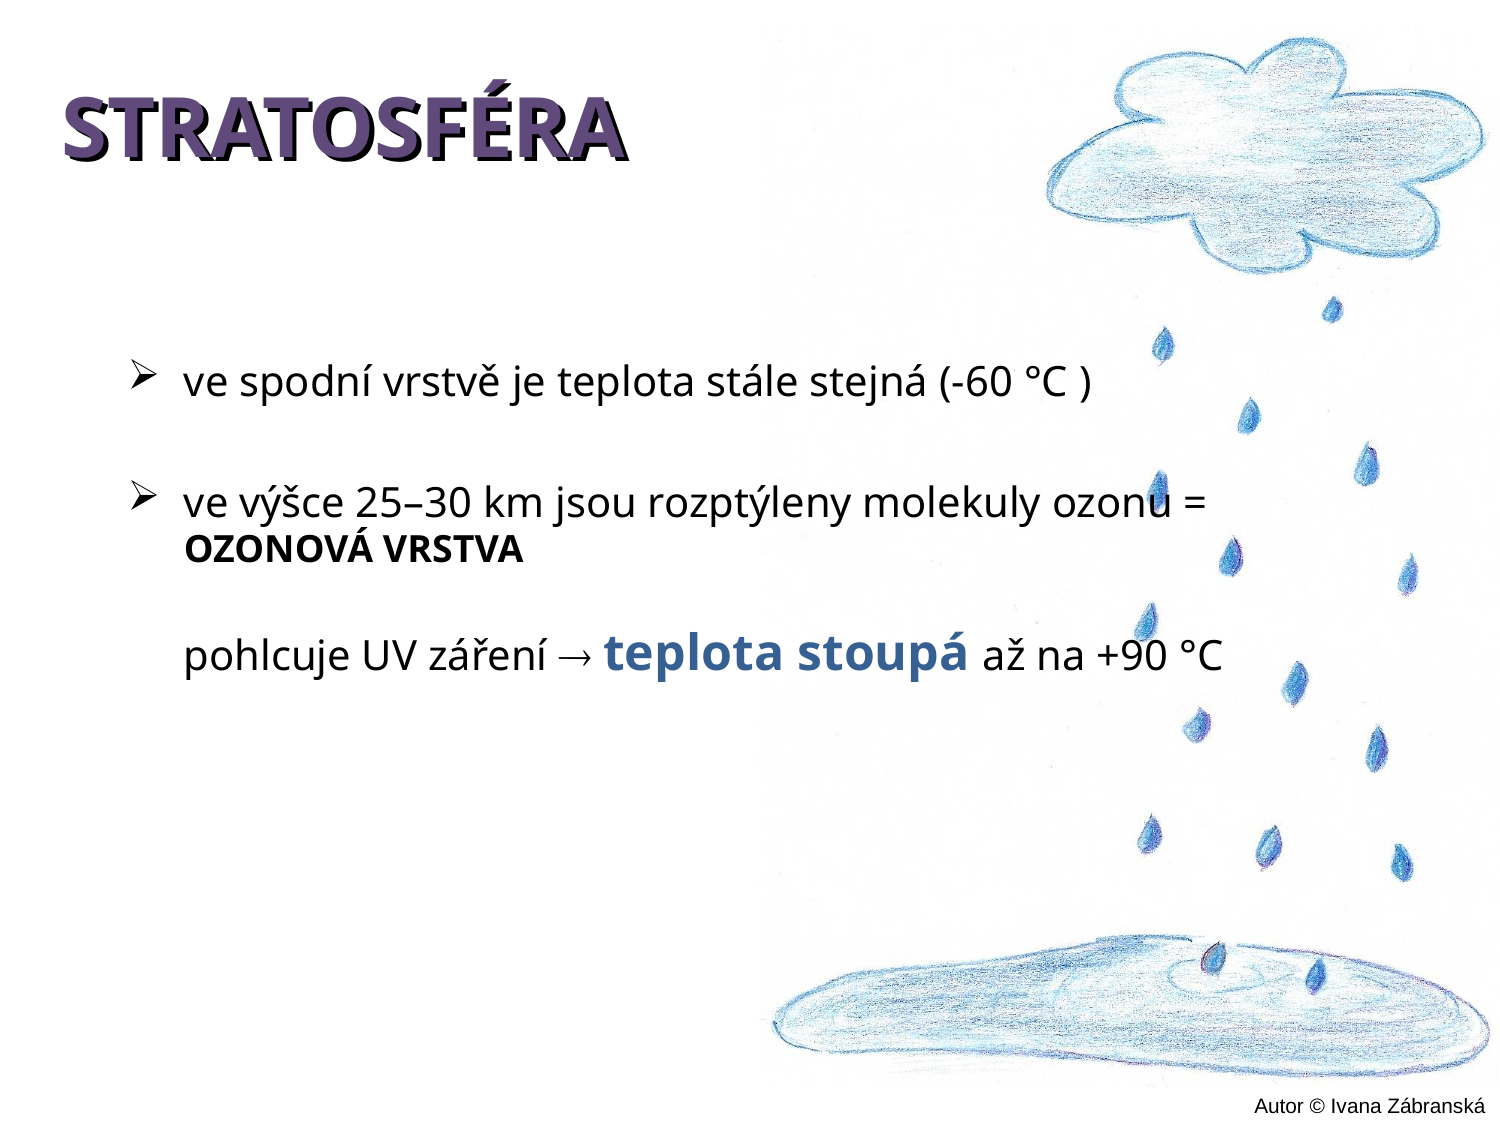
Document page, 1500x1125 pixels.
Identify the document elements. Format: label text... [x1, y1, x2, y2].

title STRATOSFÉRA [46, 46, 1454, 202]
picture [759, 23, 1500, 1088]
list ve spodní vrstvě je teplota stále stejná (-60 °C ) ve výšce 25–30 km jsou rozptýleny molekuly ozonu = OZONOVÁ VRSTVA pohlcuje UV záření  teplota stoupá až na +90 °C [112, 347, 1375, 901]
text_box Autor © Ivana Zábranská [1239, 1084, 1500, 1125]
